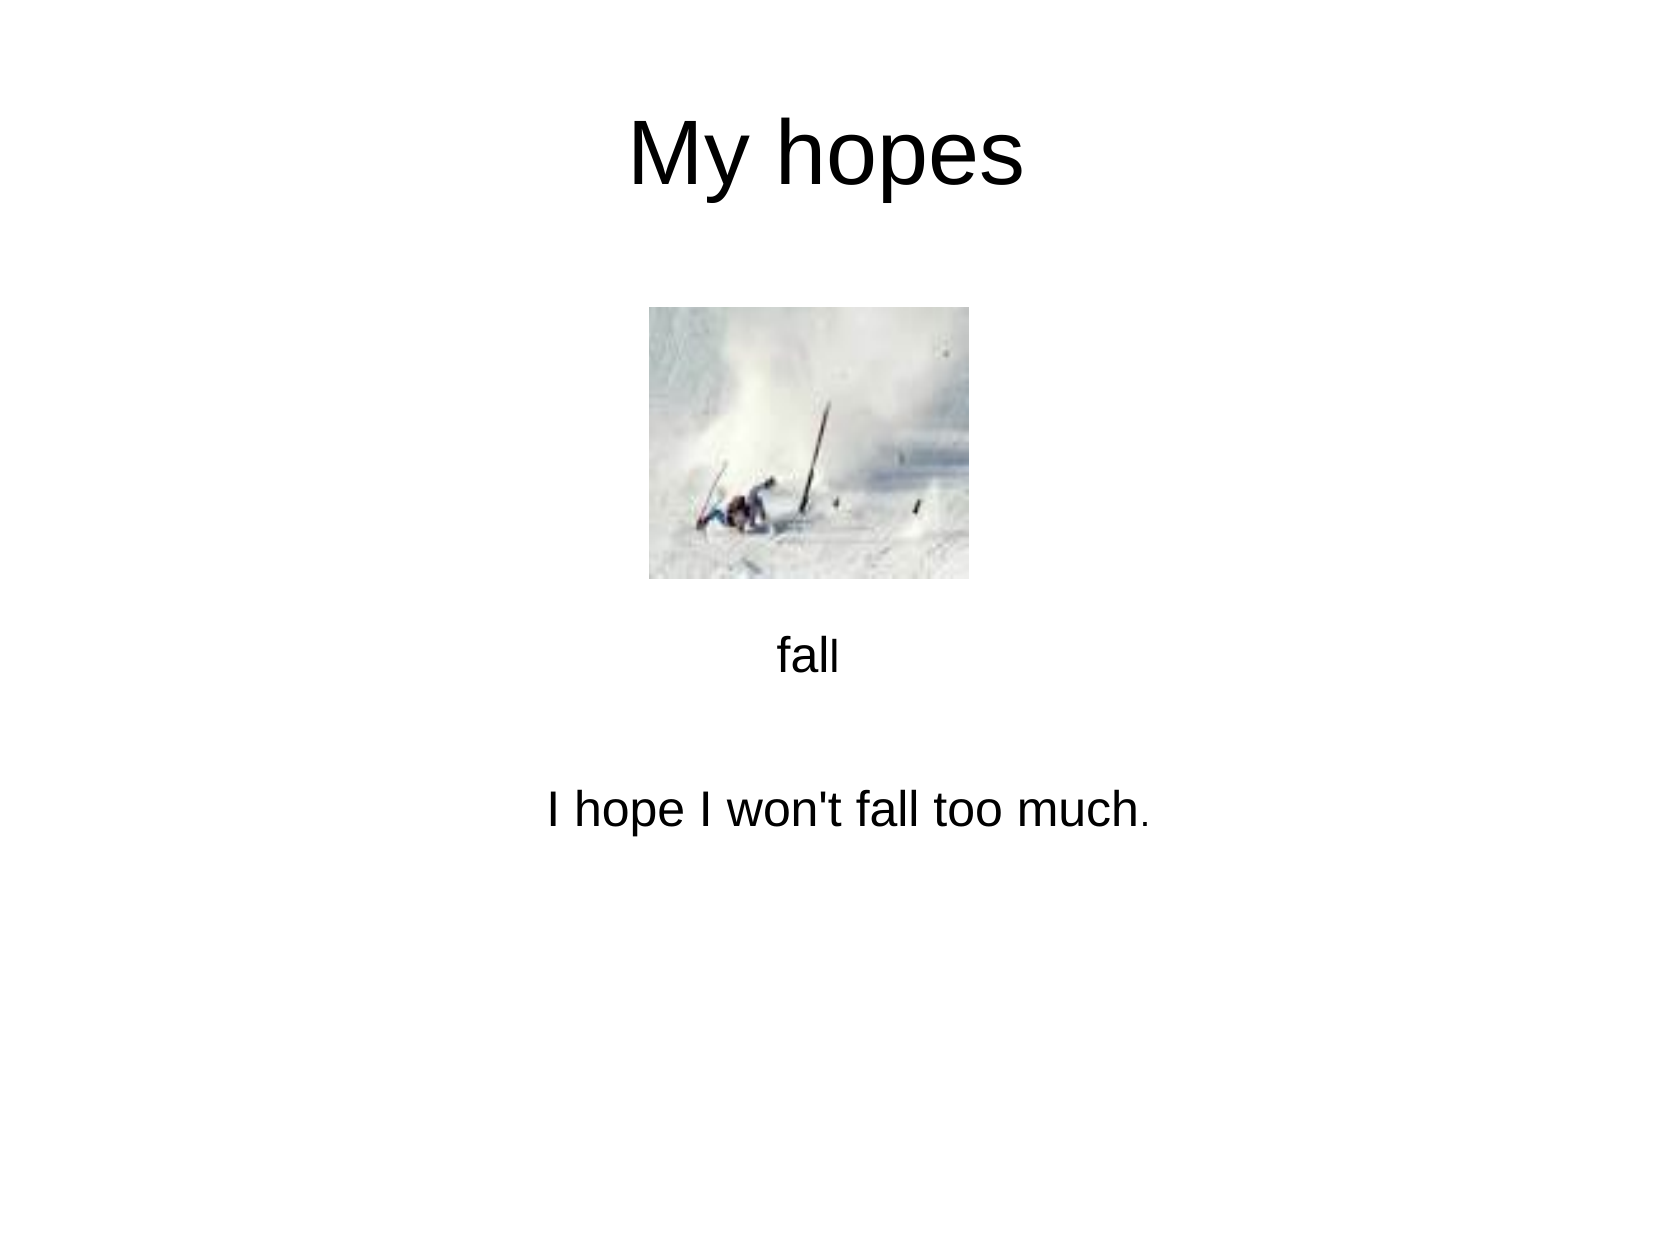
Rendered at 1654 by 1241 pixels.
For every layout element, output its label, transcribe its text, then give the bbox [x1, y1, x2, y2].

text_box fall [761, 620, 898, 727]
text_box I hope I won't fall too much. [531, 773, 1166, 845]
picture [649, 307, 969, 579]
title My hopes [82, 49, 1571, 257]
